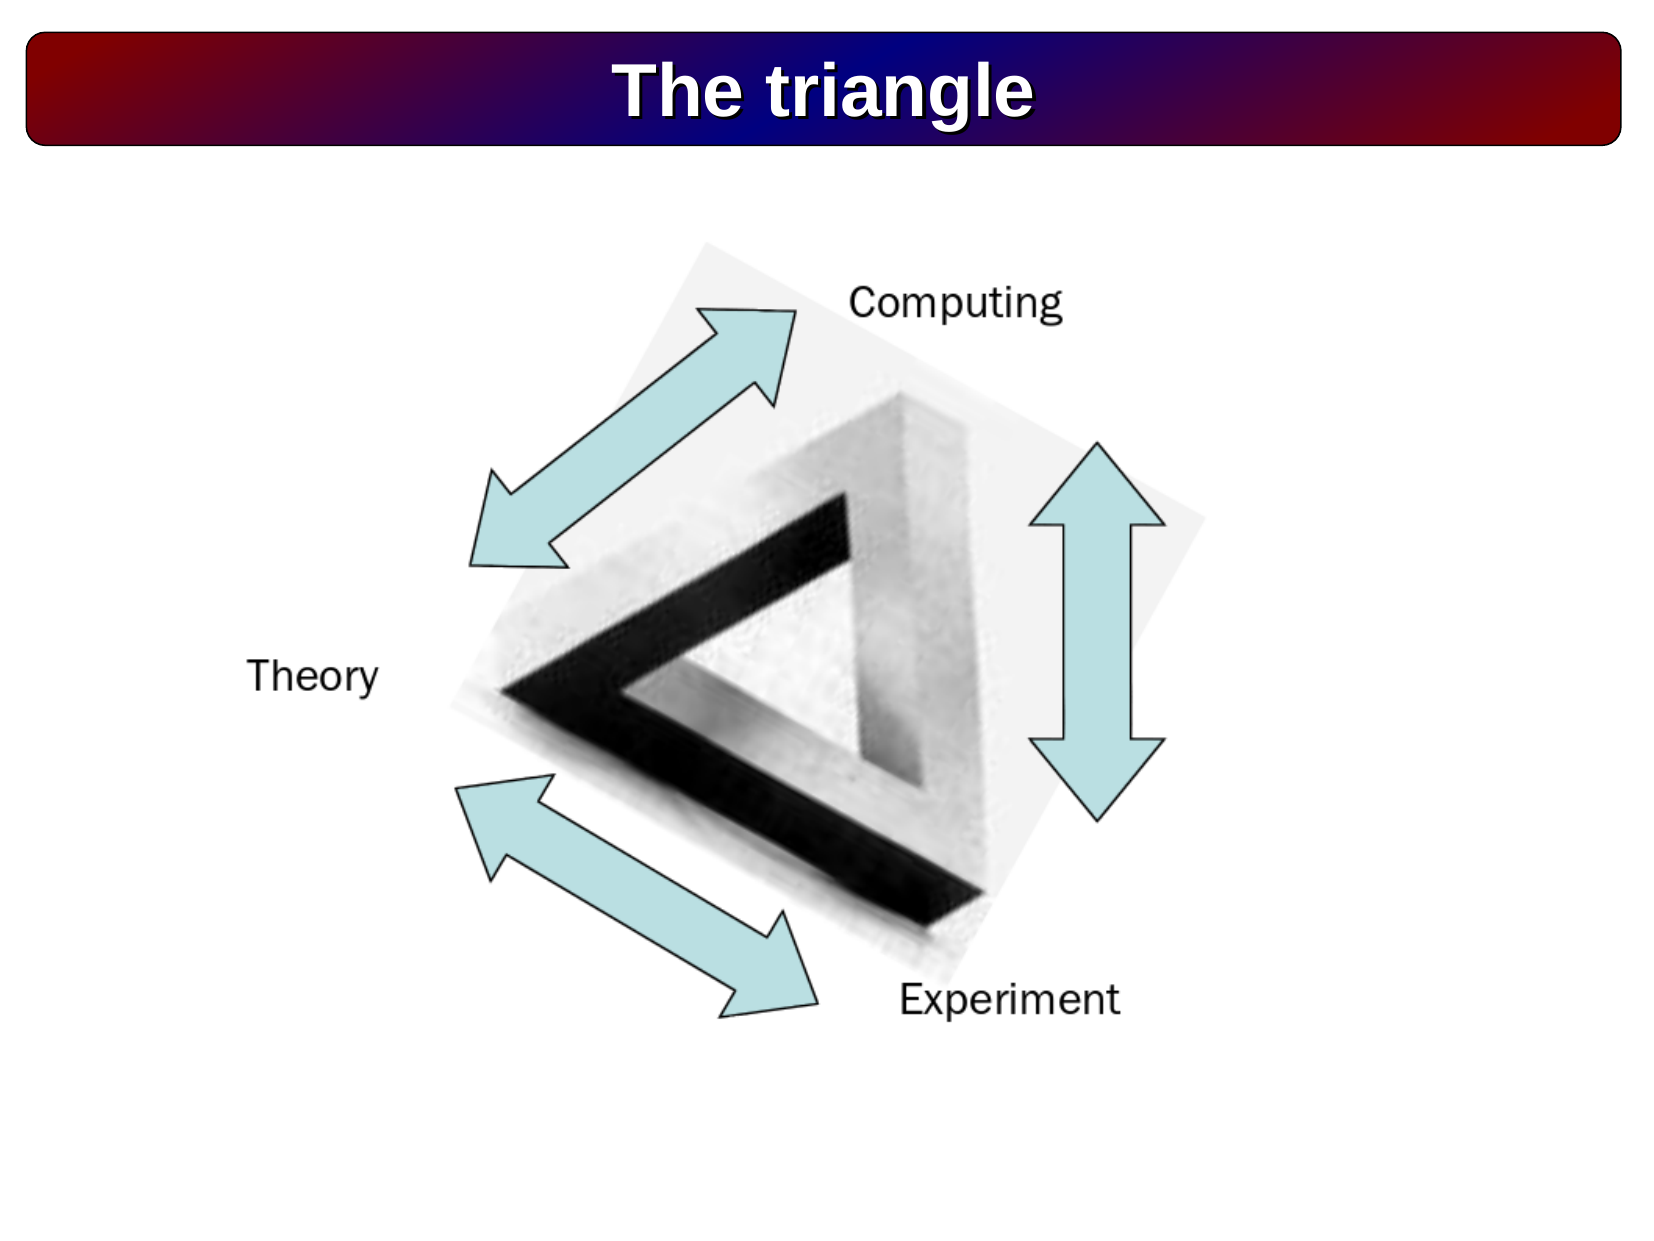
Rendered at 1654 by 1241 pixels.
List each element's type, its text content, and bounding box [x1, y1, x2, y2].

text_box The triangle [26, 32, 1621, 146]
picture [225, 219, 1291, 1081]
